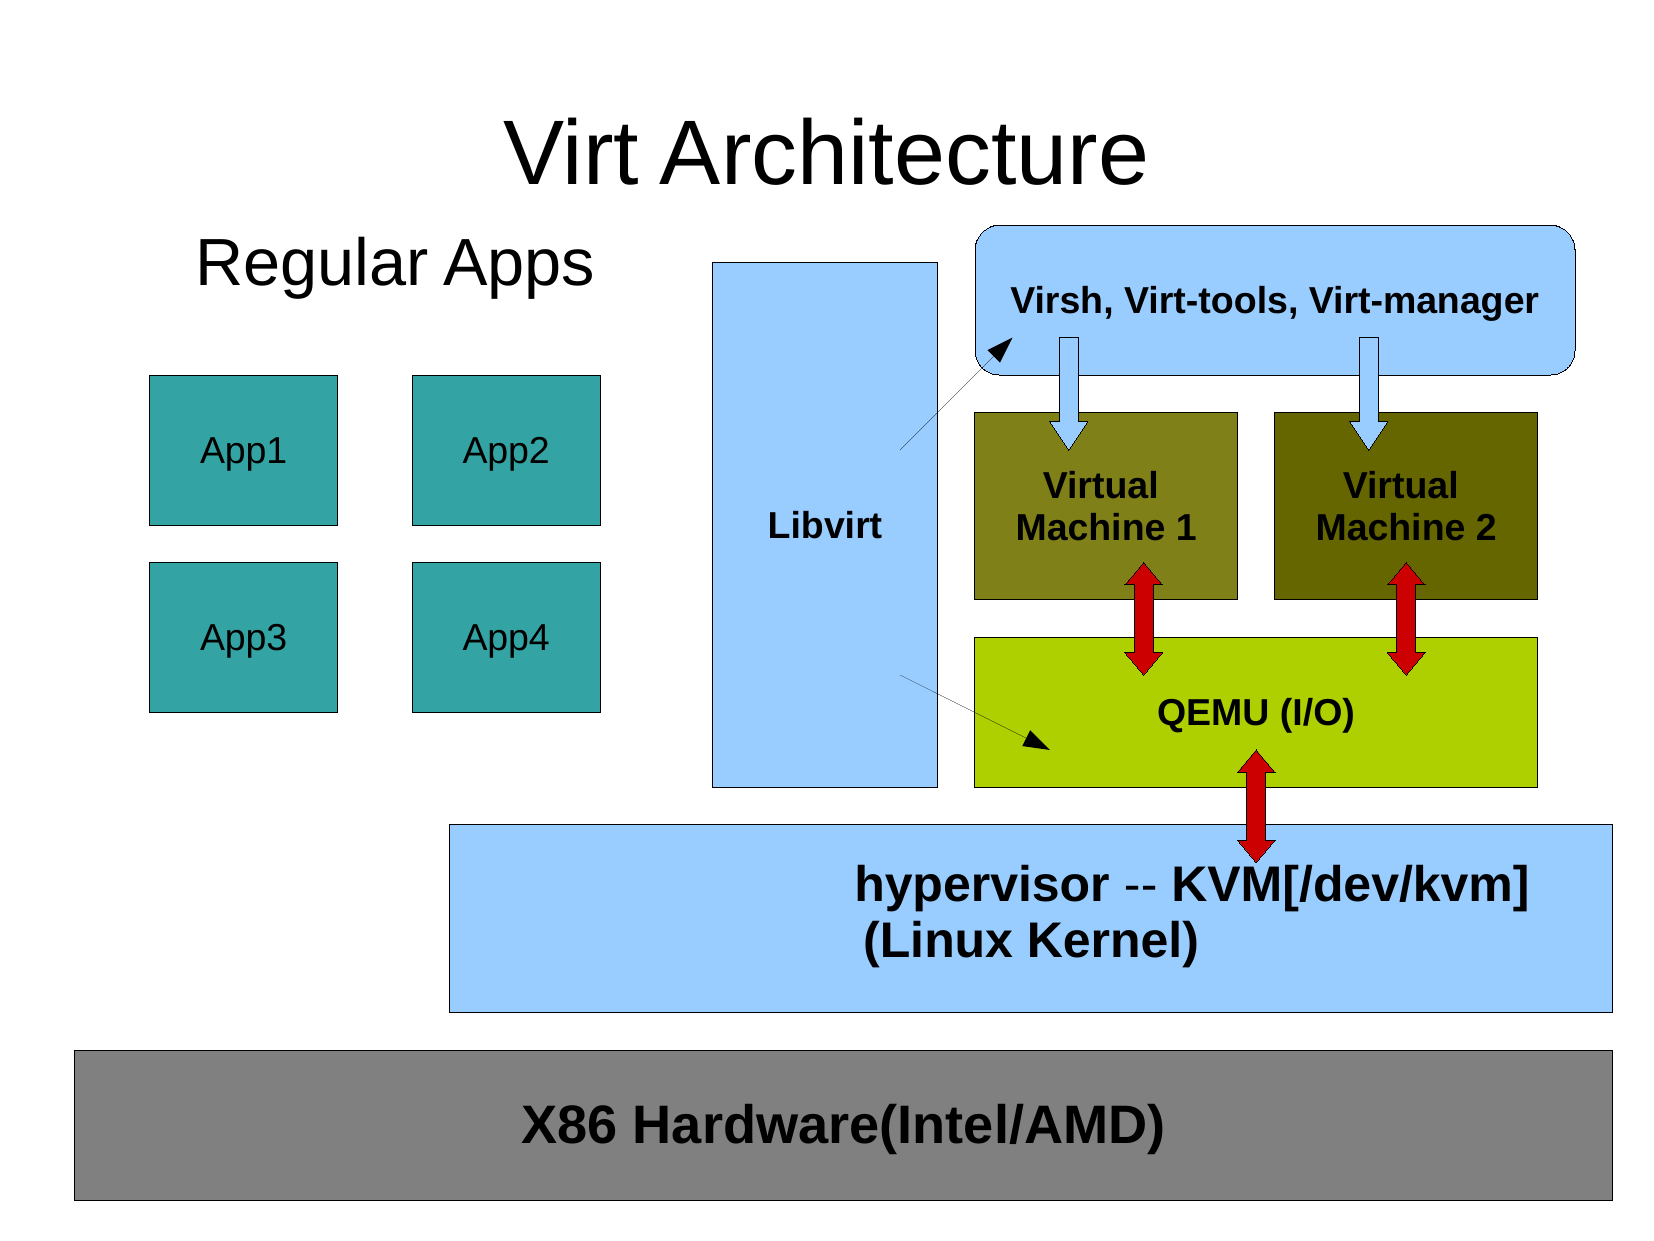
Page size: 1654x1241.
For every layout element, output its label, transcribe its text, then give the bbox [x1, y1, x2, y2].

title Virt Architecture [82, 49, 1571, 257]
list Regular Apps [124, 225, 1613, 1044]
text_box X86 Hardware(Intel/AMD) [74, 1050, 1613, 1201]
text_box Libvirt [712, 262, 938, 788]
